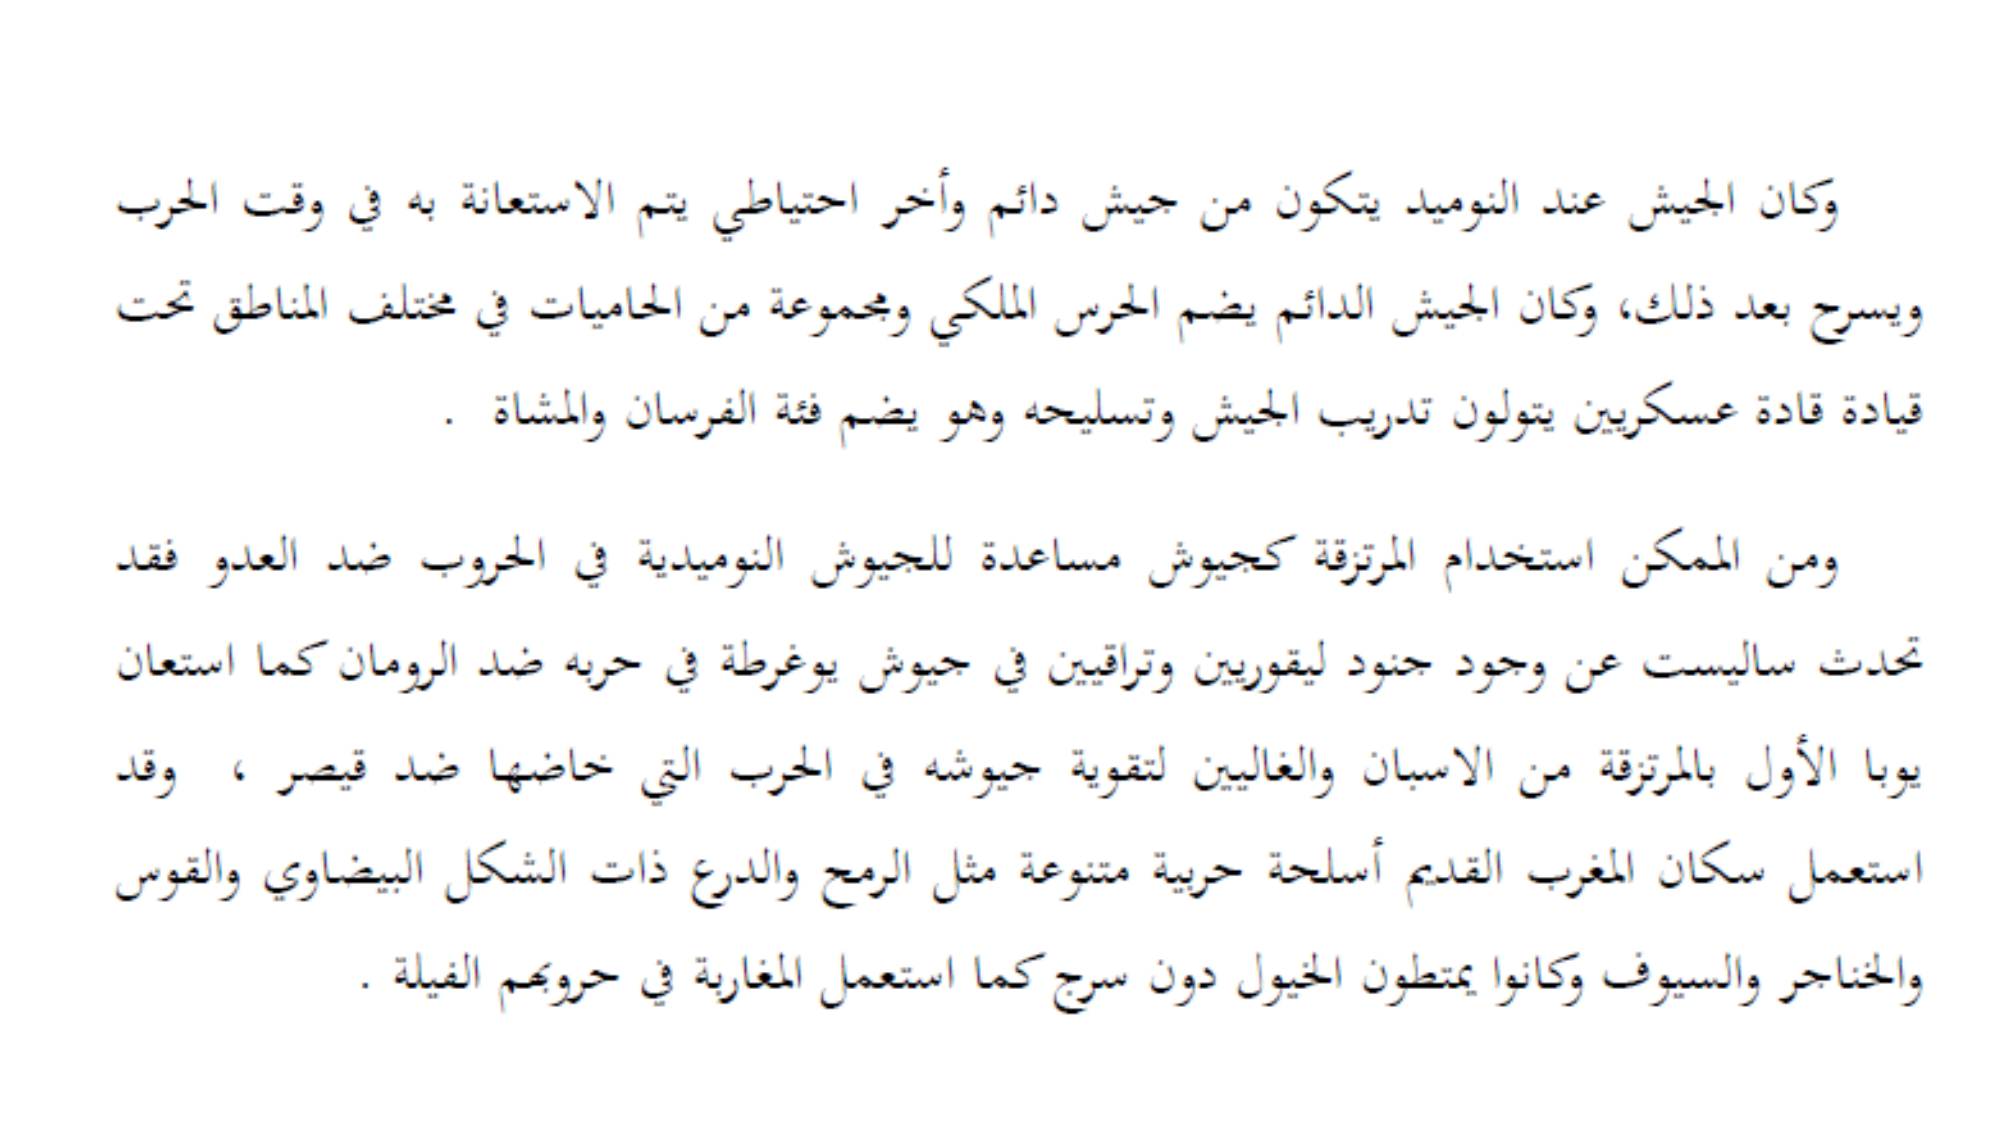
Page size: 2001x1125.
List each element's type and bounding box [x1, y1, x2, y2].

picture [84, 140, 1965, 1069]
